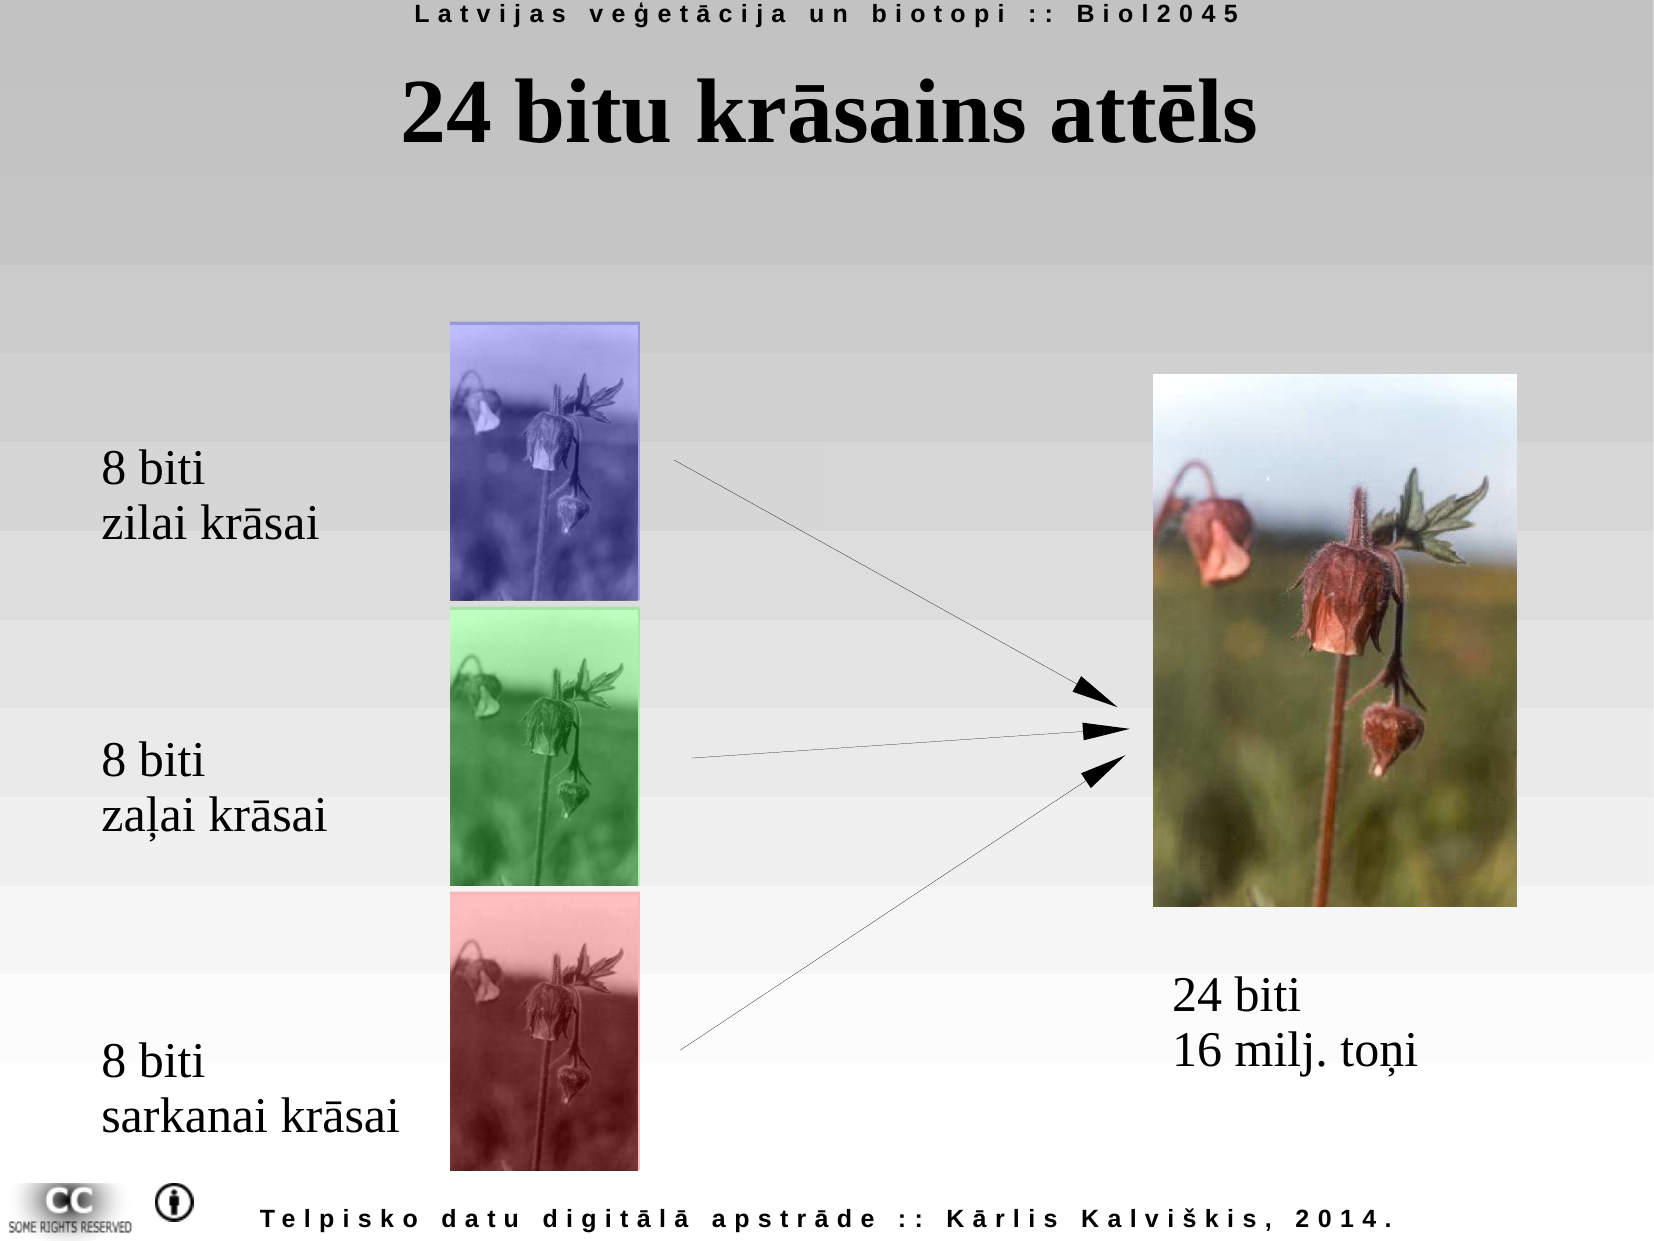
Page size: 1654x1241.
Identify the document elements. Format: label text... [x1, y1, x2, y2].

text_box [450, 606, 640, 886]
picture [0, 0, 1654, 1241]
text_box [450, 891, 640, 1171]
text_box 8 biti sarkanai krāsai [101, 1033, 401, 1144]
text_box [450, 321, 640, 601]
text_box 24 biti 16 milj. toņi [1172, 966, 1419, 1078]
title 24 bitu krāsains attēls [34, 61, 1626, 296]
text_box 8 biti zilai krāsai [101, 439, 321, 551]
text_box 8 biti zaļai krāsai [101, 732, 329, 843]
